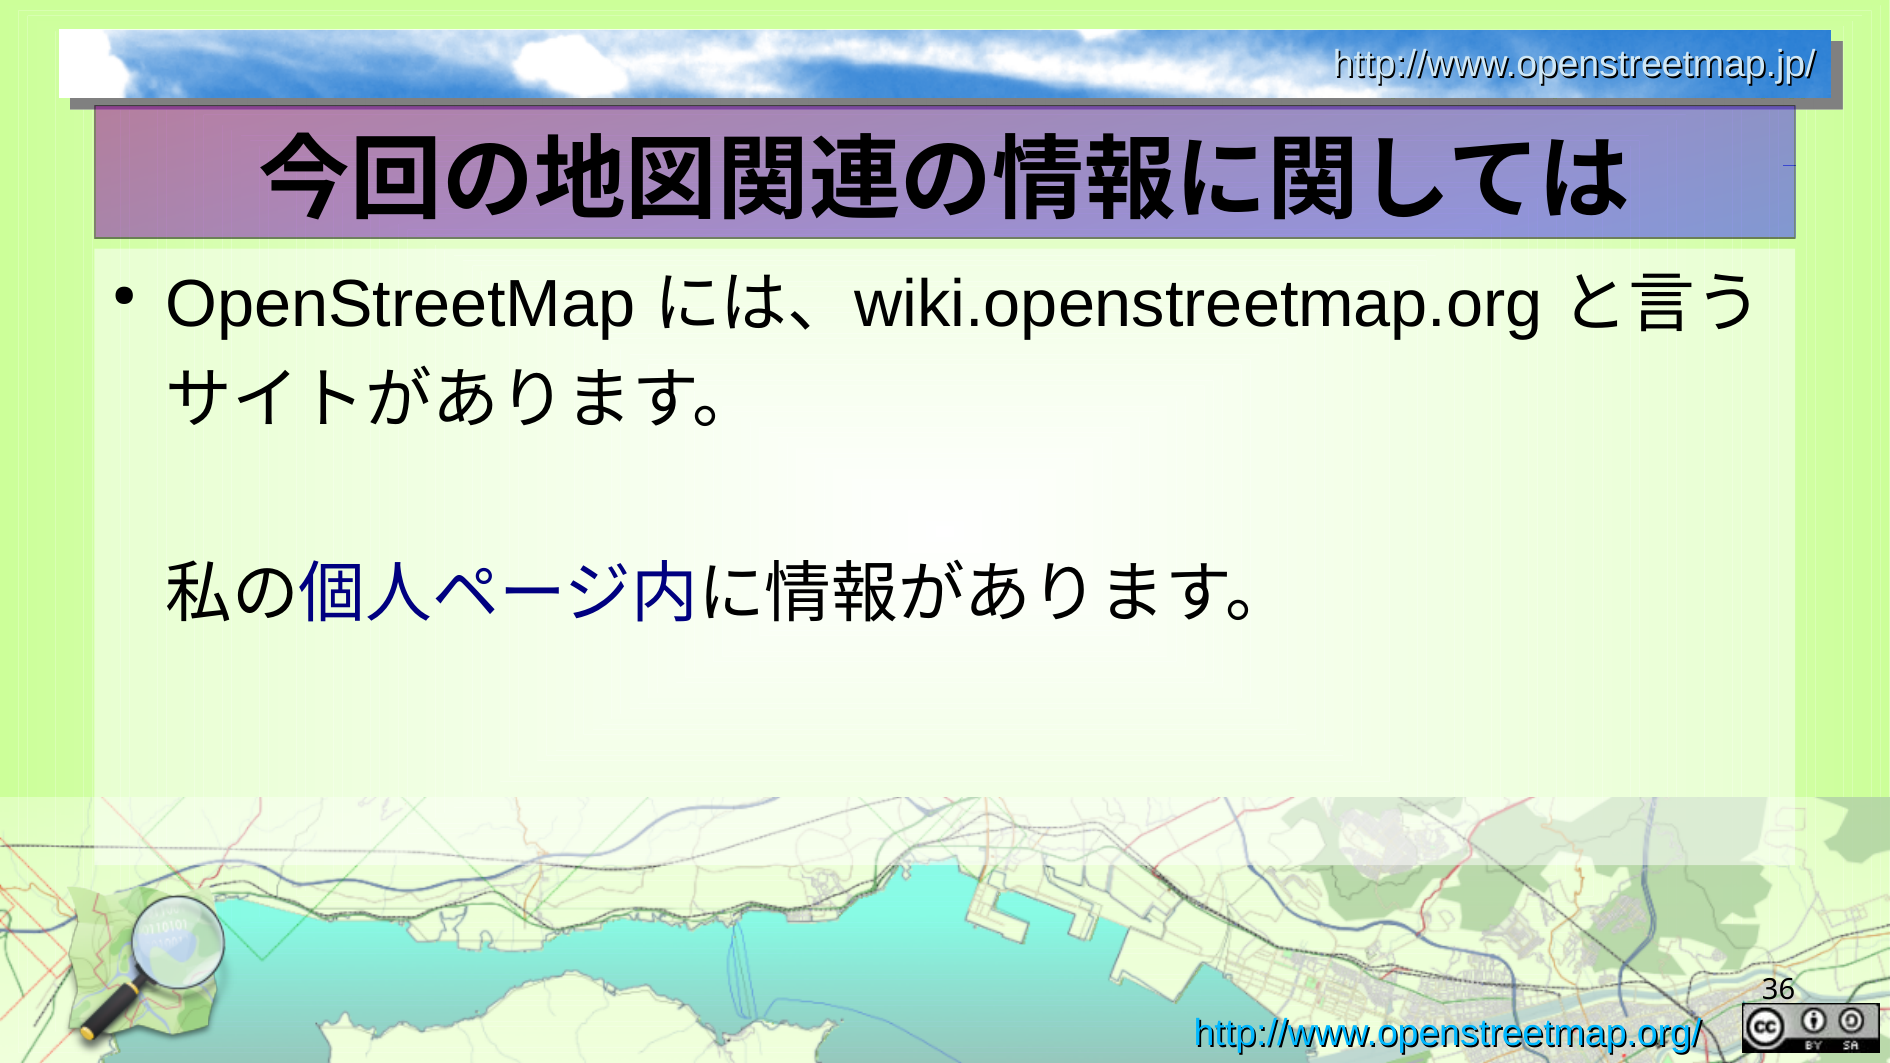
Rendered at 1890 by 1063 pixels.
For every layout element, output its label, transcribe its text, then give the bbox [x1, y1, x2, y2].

picture [59, 29, 1831, 98]
title 今回の地図関連の情報に関しては [94, 112, 1796, 231]
list OpenStreetMap には、wiki.openstreetmap.org と言うサイトがあります。 私の個人ページ内に情報があります。 [94, 248, 1796, 866]
picture [0, 797, 1890, 1063]
